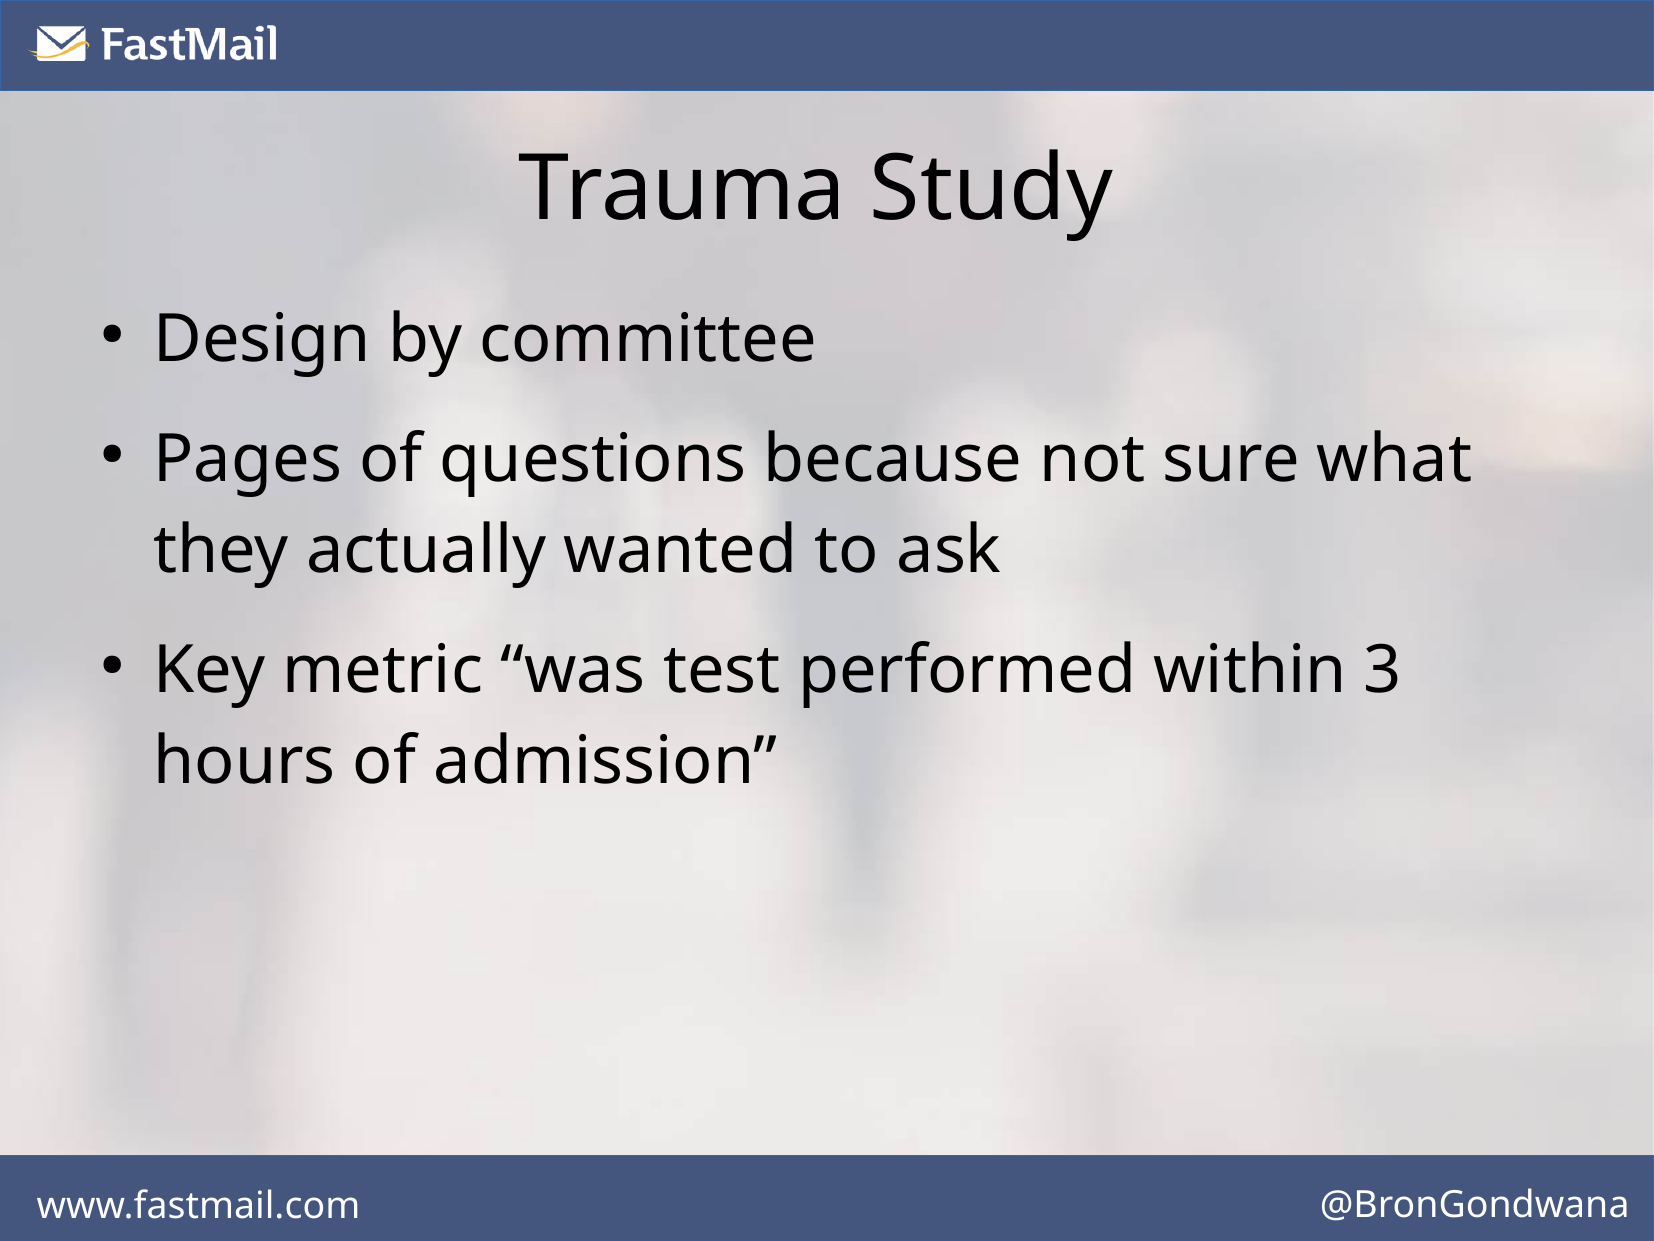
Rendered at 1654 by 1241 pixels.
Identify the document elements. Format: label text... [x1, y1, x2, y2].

picture [26, 8, 302, 78]
title Trauma Study [71, 101, 1561, 267]
list Design by committee Pages of questions because not sure what they actually wanted to ask Key metric “was test performed within 3 hours of admission” [82, 290, 1571, 1010]
picture [0, 91, 1654, 1155]
